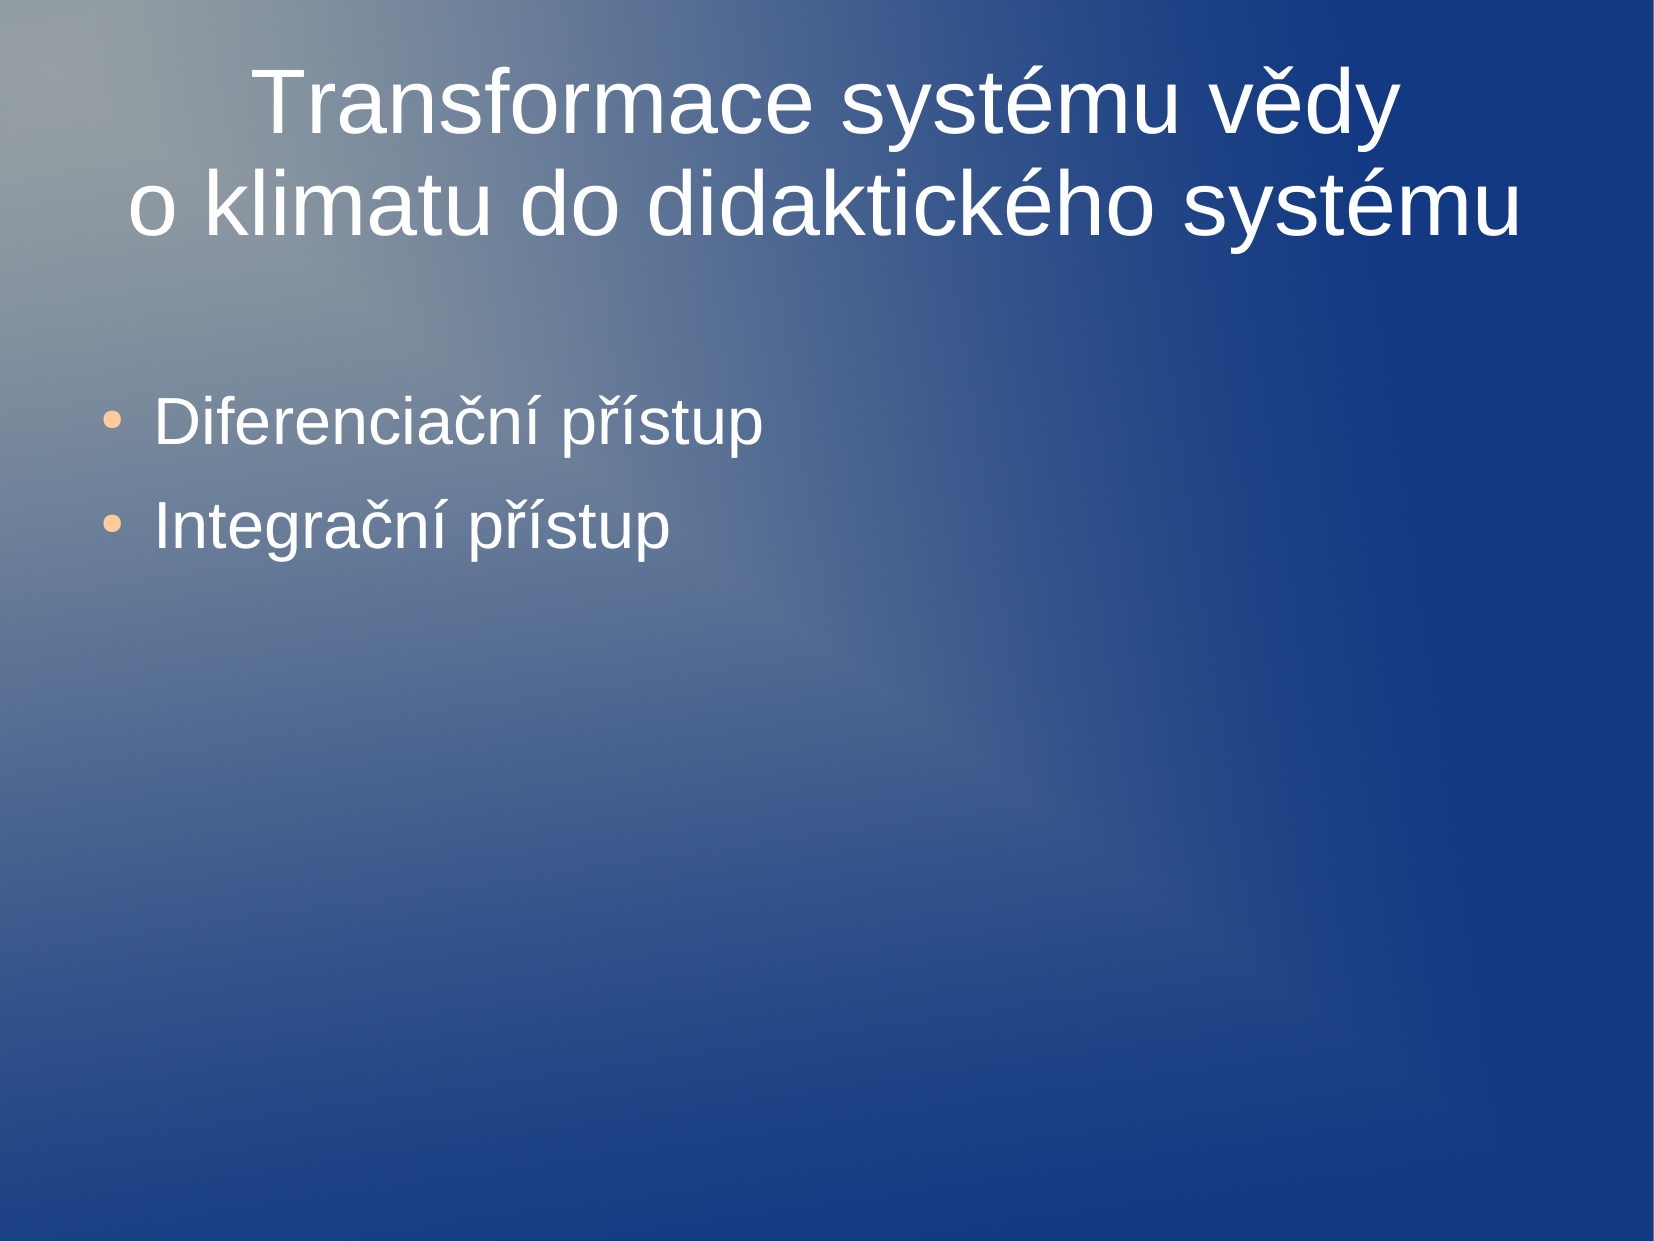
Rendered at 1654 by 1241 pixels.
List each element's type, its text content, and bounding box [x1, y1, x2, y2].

list Diferenciační přístup Integrační přístup [82, 383, 1571, 1010]
picture [0, 0, 1654, 1241]
title Transformace systému vědy o klimatu do didaktického systému [82, 49, 1571, 257]
